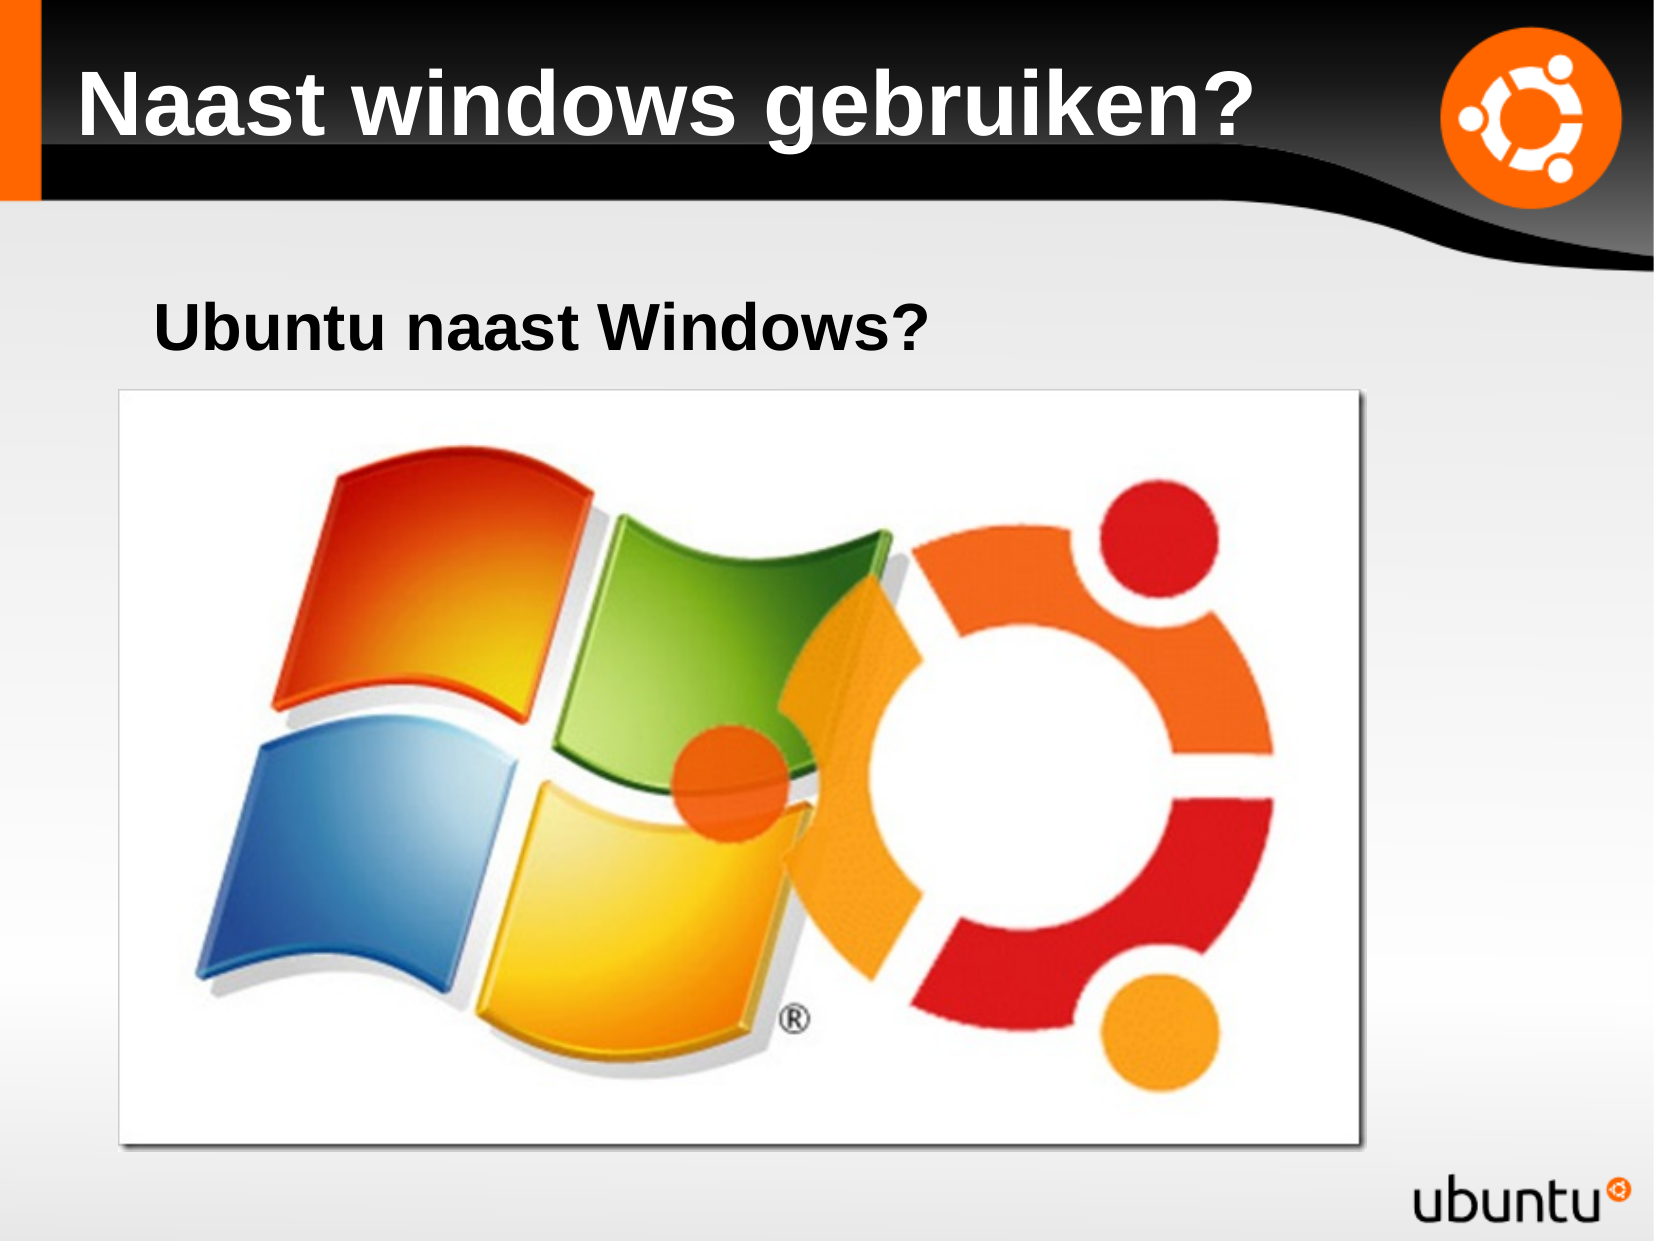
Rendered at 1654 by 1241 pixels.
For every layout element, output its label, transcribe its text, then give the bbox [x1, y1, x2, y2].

picture [0, 0, 1654, 1241]
list Ubuntu naast Windows? [82, 290, 1571, 1094]
title Naast windows gebruiken? [76, 7, 1565, 200]
